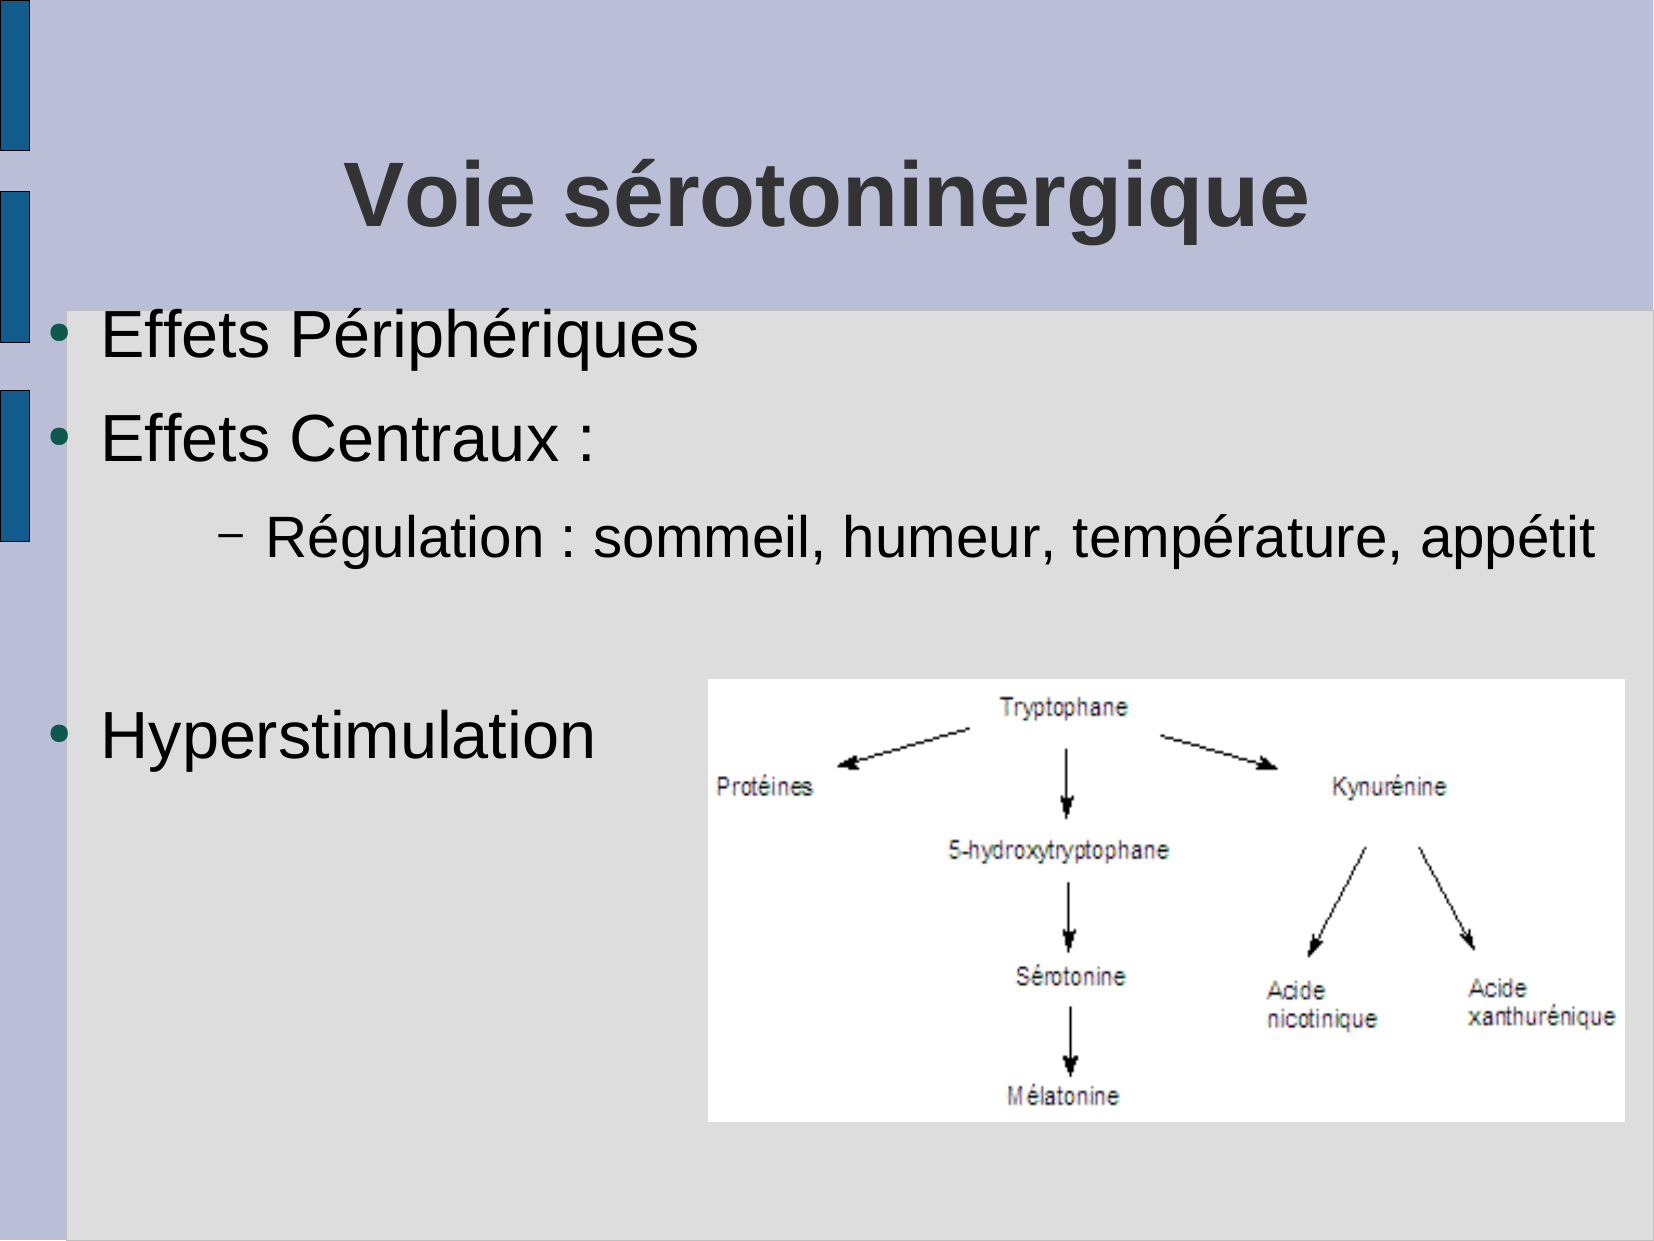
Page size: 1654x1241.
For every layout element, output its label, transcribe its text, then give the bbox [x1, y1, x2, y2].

picture [708, 679, 1625, 1123]
title Voie sérotoninergique [121, 98, 1534, 291]
list Effets Périphériques Effets Centraux : Régulation : sommeil, humeur, température, appétit Hyperstimulation [29, 296, 1654, 1063]
